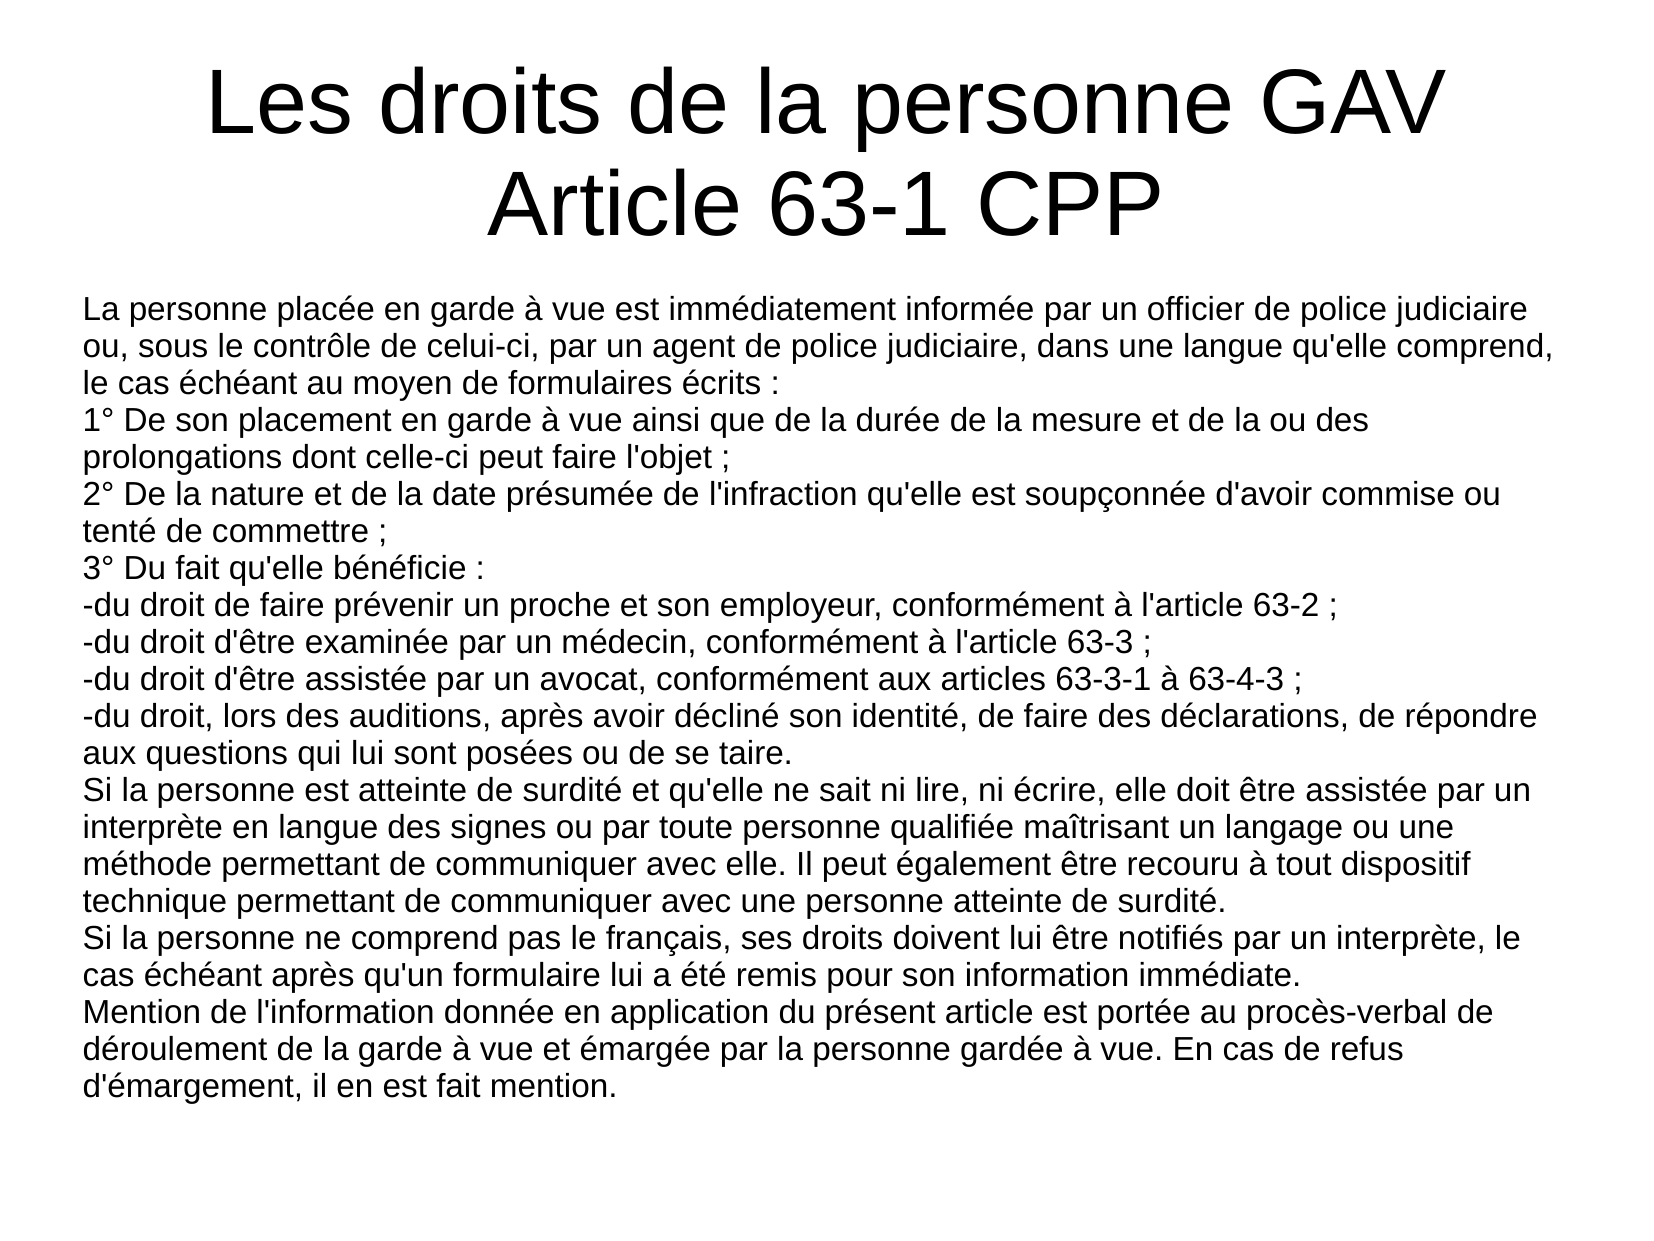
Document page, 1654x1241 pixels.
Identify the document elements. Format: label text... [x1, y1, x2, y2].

list La personne placée en garde à vue est immédiatement informée par un officier de police judiciaire ou, sous le contrôle de celui-ci, par un agent de police judiciaire, dans une langue qu'elle comprend, le cas échéant au moyen de formulaires écrits : 1° De son placement en garde à vue ainsi que de la durée de la mesure et de la ou des prolongations dont celle-ci peut faire l'objet ; 2° De la nature et de la date présumée de l'infraction qu'elle est soupçonnée d'avoir commise ou tenté de commettre ; 3° Du fait qu'elle bénéficie : -du droit de faire prévenir un proche et son employeur, conformément à l'article 63-2 ; -du droit d'être examinée par un médecin, conformément à l'article 63-3 ; -du droit d'être assistée par un avocat, conformément aux articles 63-3-1 à 63-4-3 ; -du droit, lors des auditions, après avoir décliné son identité, de faire des déclarations, de répondre aux questions qui lui sont posées ou de se taire. Si la personne est atteinte de surdité et qu'elle ne sait ni lire, ni écrire, elle doit être assistée par un interprète en langue des signes ou par toute personne qualifiée maîtrisant un langage ou une méthode permettant de communiquer avec elle. Il peut également être recouru à tout dispositif technique permettant de communiquer avec une personne atteinte de surdité. Si la personne ne comprend pas le français, ses droits doivent lui être notifiés par un interprète, le cas échéant après qu'un formulaire lui a été remis pour son information immédiate. Mention de l'information donnée en application du présent article est portée au procès-verbal de déroulement de la garde à vue et émargée par la personne gardée à vue. En cas de refus d'émargement, il en est fait mention. [82, 290, 1571, 1241]
title Les droits de la personne GAV Article 63-1 CPP [82, 49, 1571, 257]
